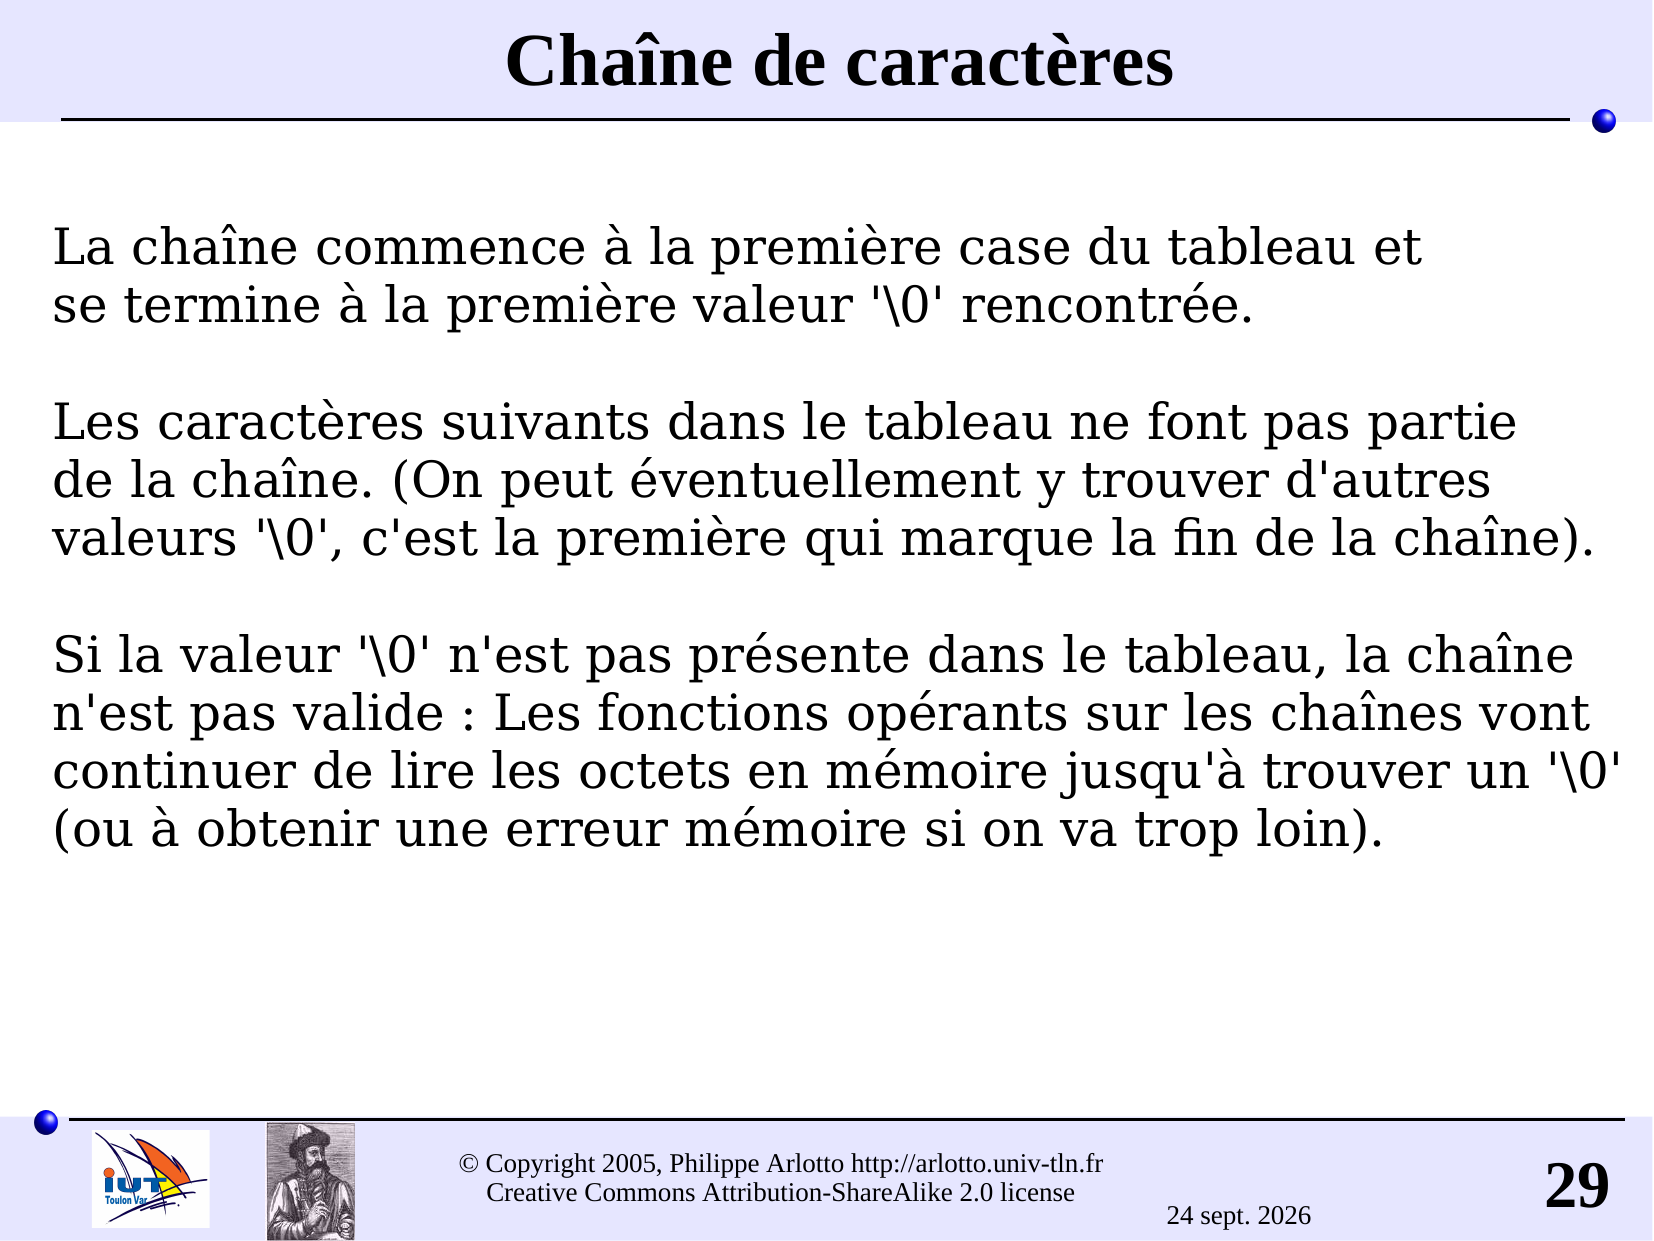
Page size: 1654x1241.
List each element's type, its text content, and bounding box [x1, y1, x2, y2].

picture [265, 1122, 355, 1241]
text_box La chaîne commence à la première case du tableau et se termine à la première valeur '\0' rencontrée. Les caractères suivants dans le tableau ne font pas partie de la chaîne. (On peut éventuellement y trouver d'autres valeurs '\0', c'est la première qui marque la fin de la chaîne). Si la valeur '\0' n'est pas présente dans le tableau, la chaîne n'est pas valide : Les fonctions opérants sur les chaînes vont continuer de lire les octets en mémoire jusqu'à trouver un '\0' (ou à obtenir une erreur mémoire si on va trop loin). [52, 218, 1625, 1034]
title Chaîne de caractères [95, 11, 1585, 110]
